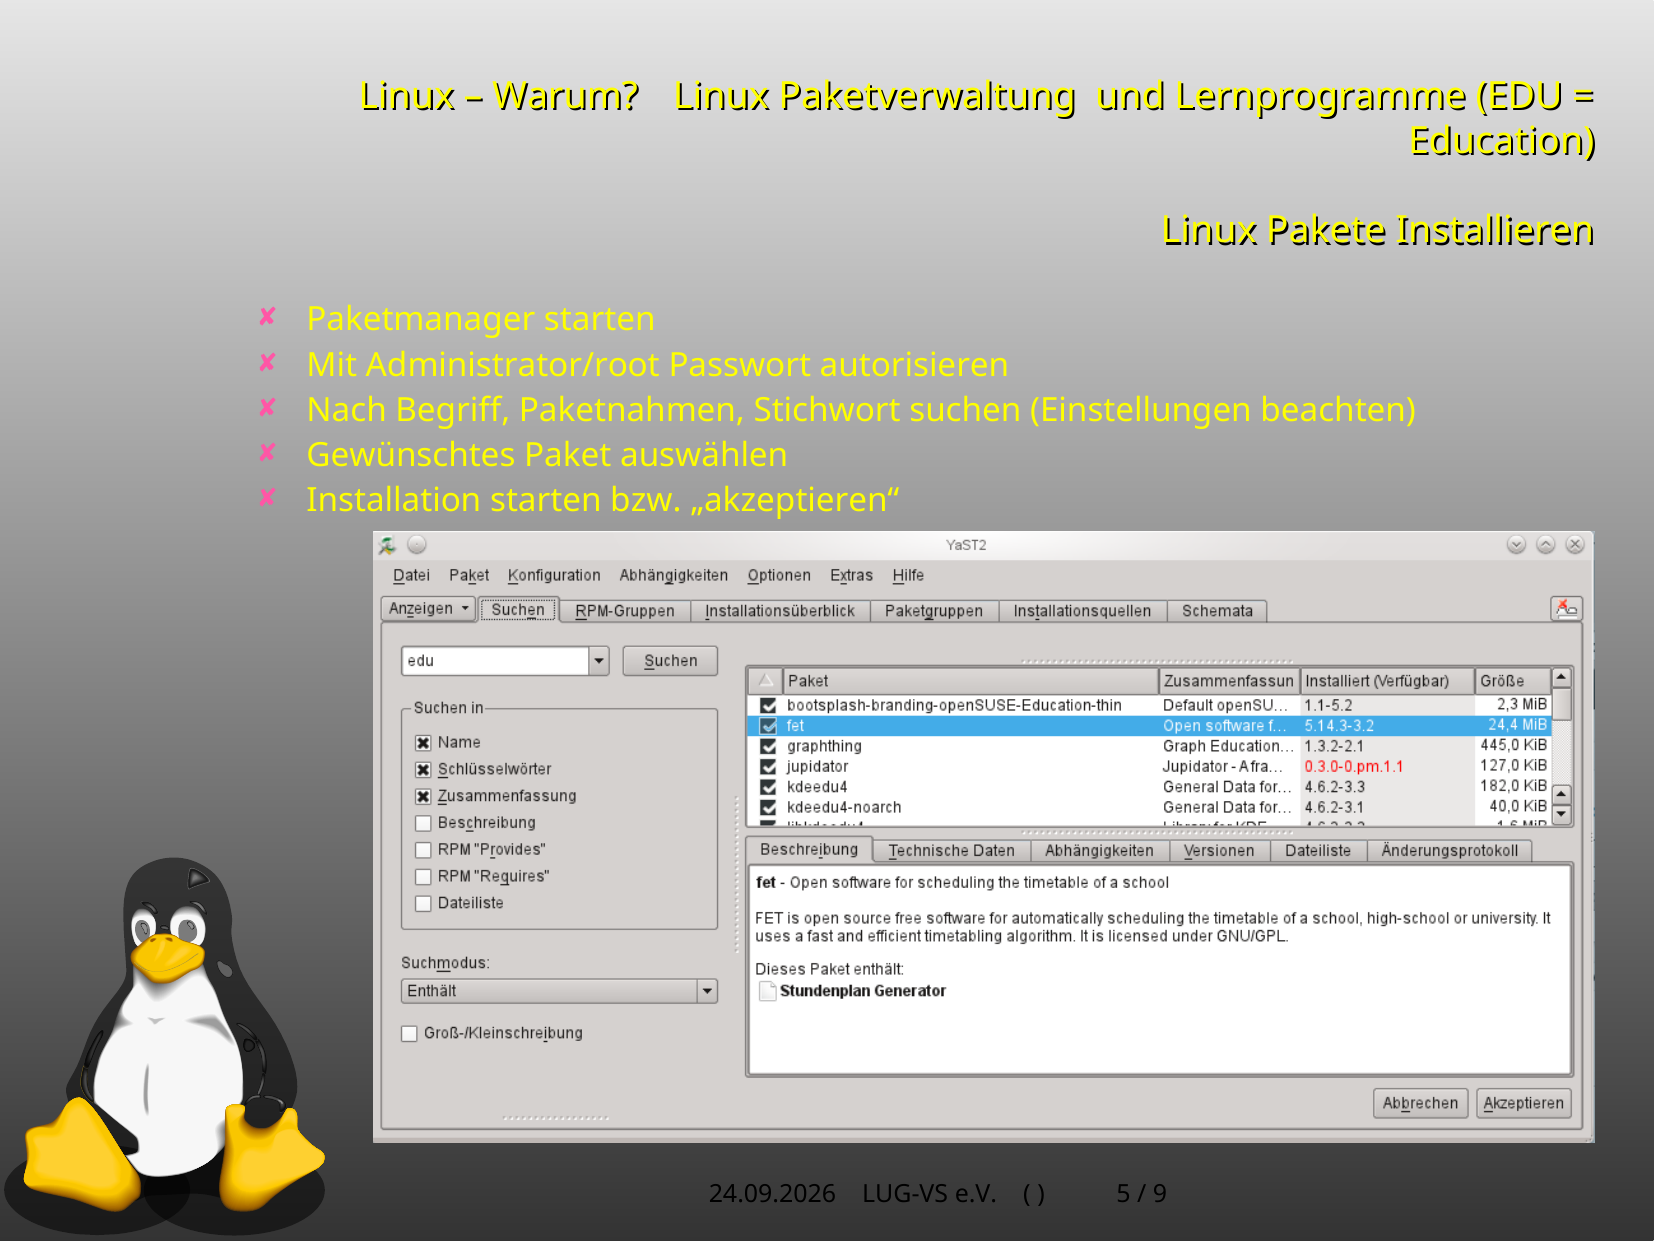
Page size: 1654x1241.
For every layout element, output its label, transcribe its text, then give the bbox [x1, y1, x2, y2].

title Linux – Warum? Linux Paketverwaltung und Lernprogramme (EDU = Education) Linux Pakete Installieren [167, 58, 1595, 266]
list Paketmanager starten Mit Administrator/root Passwort autorisieren Nach Begriff, Paketnahmen, Stichwort suchen (Einstellungen beachten) Gewünschtes Paket auswählen Installation starten bzw. „akzeptieren“ [259, 295, 1595, 1114]
picture [373, 1114, 1595, 1143]
